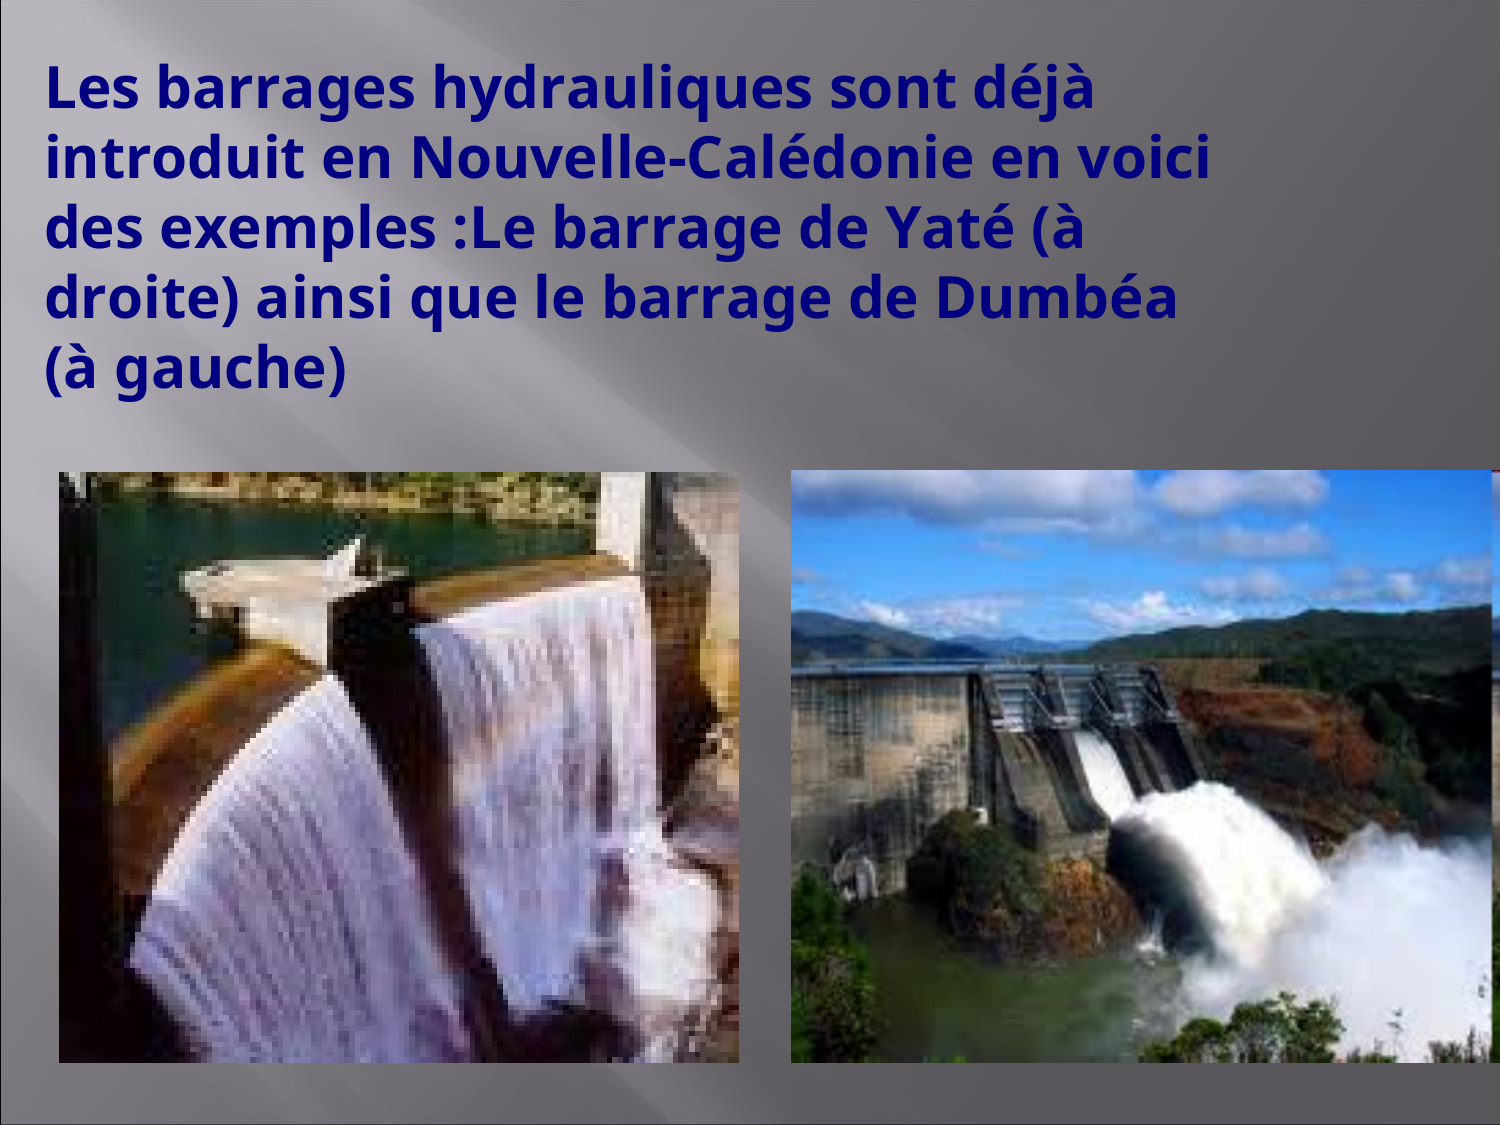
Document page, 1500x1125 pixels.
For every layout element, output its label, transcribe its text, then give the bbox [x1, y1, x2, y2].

text_box Les barrages hydrauliques sont déjà introduit en Nouvelle-Calédonie en voici des exemples :Le barrage de Yaté (à droite) ainsi que le barrage de Dumbéa (à gauche) [29, 42, 1258, 409]
picture [0, 0, 1500, 1125]
